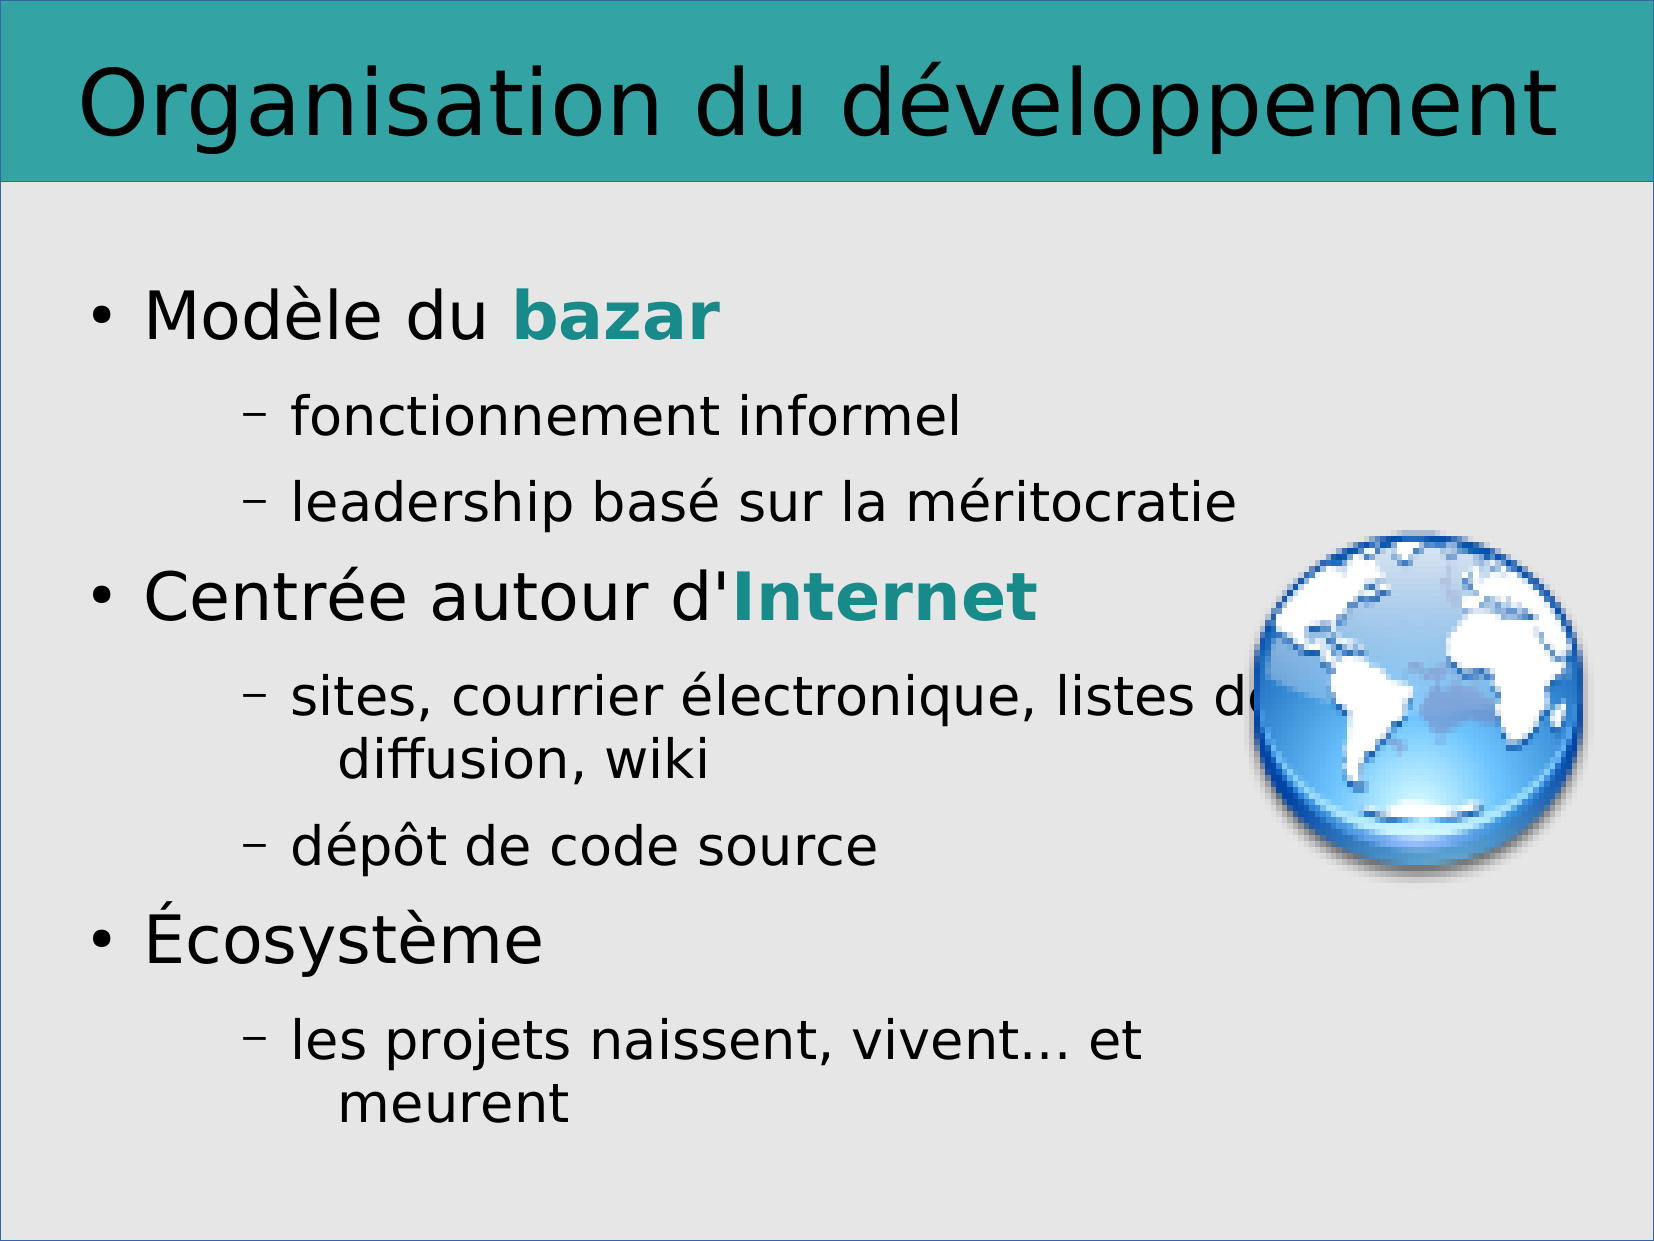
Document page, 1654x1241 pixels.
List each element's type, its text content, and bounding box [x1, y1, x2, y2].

picture [1244, 525, 1594, 907]
list Modèle du bazar fonctionnement informel leadership basé sur la méritocratie Centrée autour d'Internet sites, courrier électronique, listes de diffusion, wiki dépôt de code source Écosystème les projets naissent, vivent... et meurent [54, 277, 1373, 1096]
title Organisation du développement [75, 0, 1564, 208]
